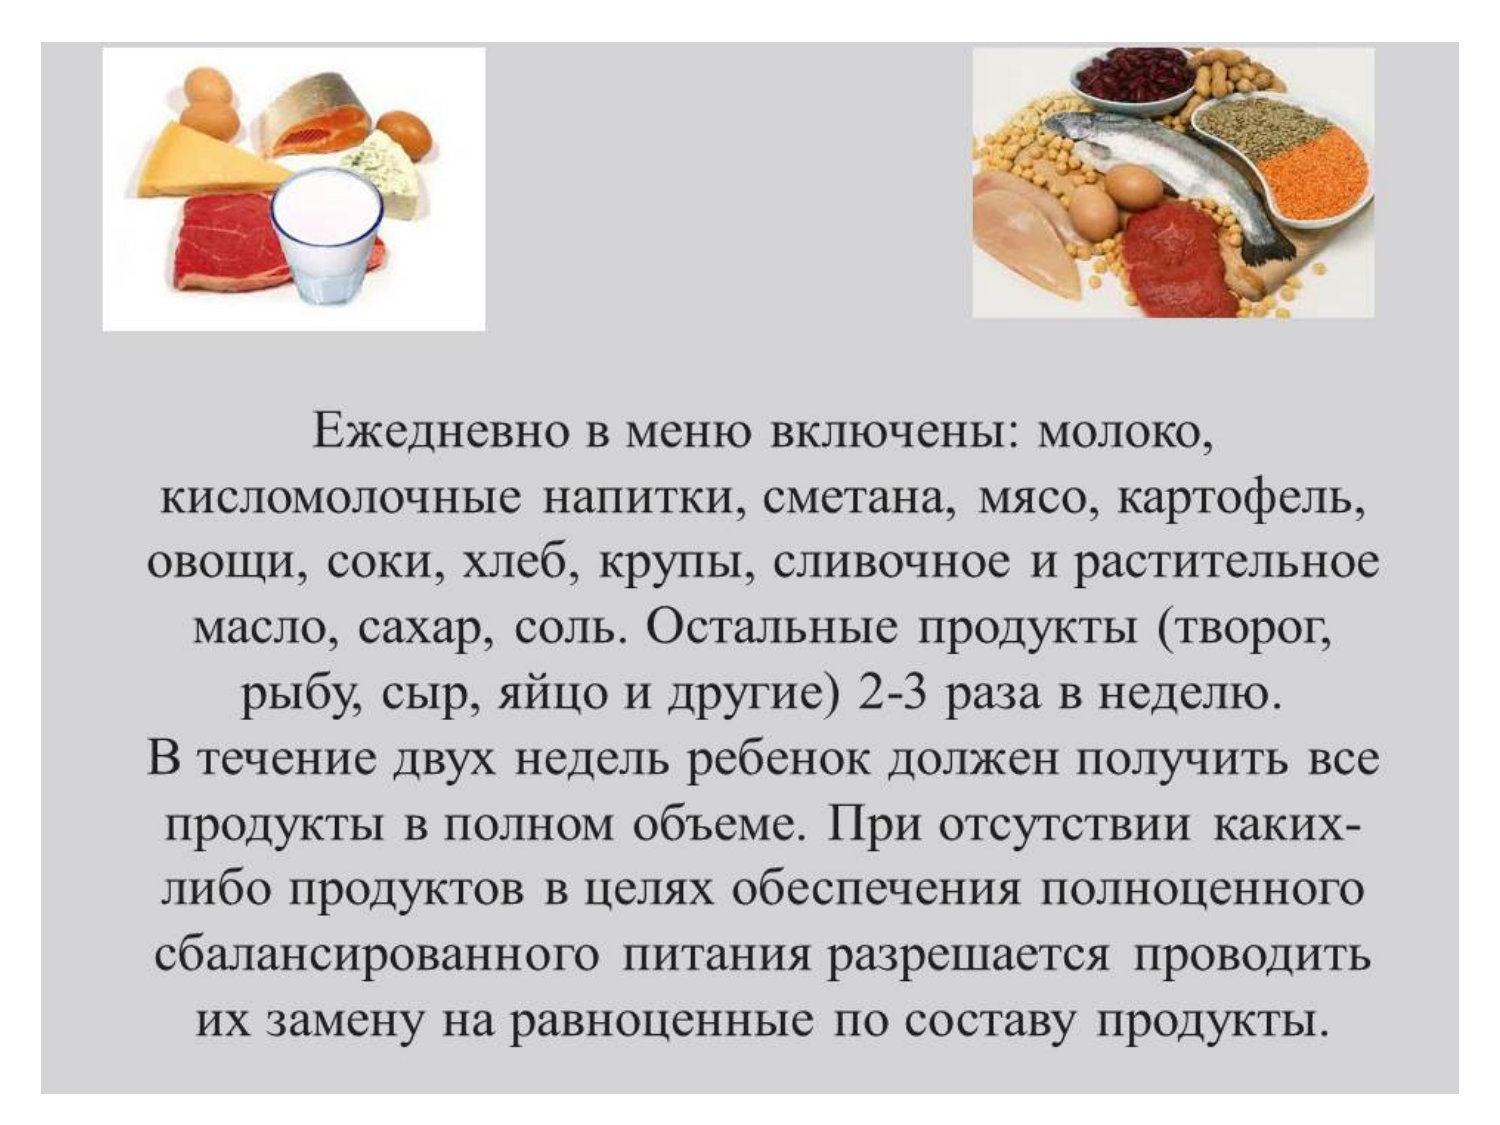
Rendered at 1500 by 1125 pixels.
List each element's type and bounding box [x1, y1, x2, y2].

picture [41, 42, 1459, 1094]
